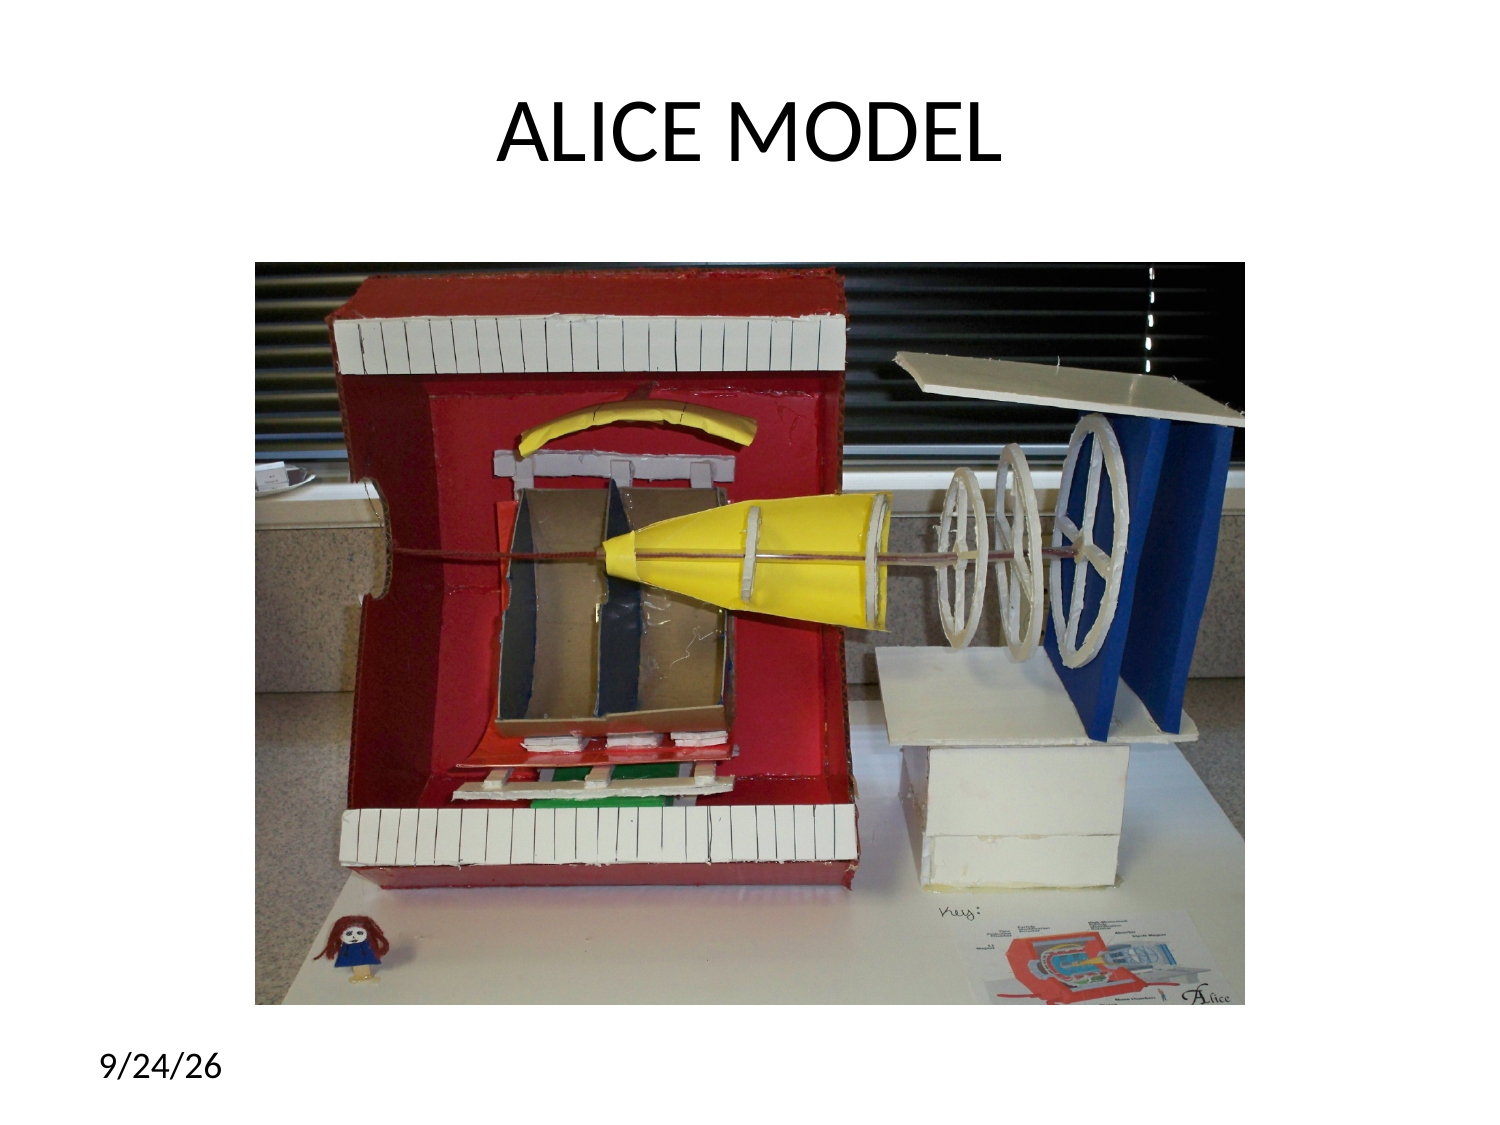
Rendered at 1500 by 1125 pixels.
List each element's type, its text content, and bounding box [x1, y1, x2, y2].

title ALICE MODEL [75, 45, 1425, 233]
picture [255, 262, 1245, 1005]
